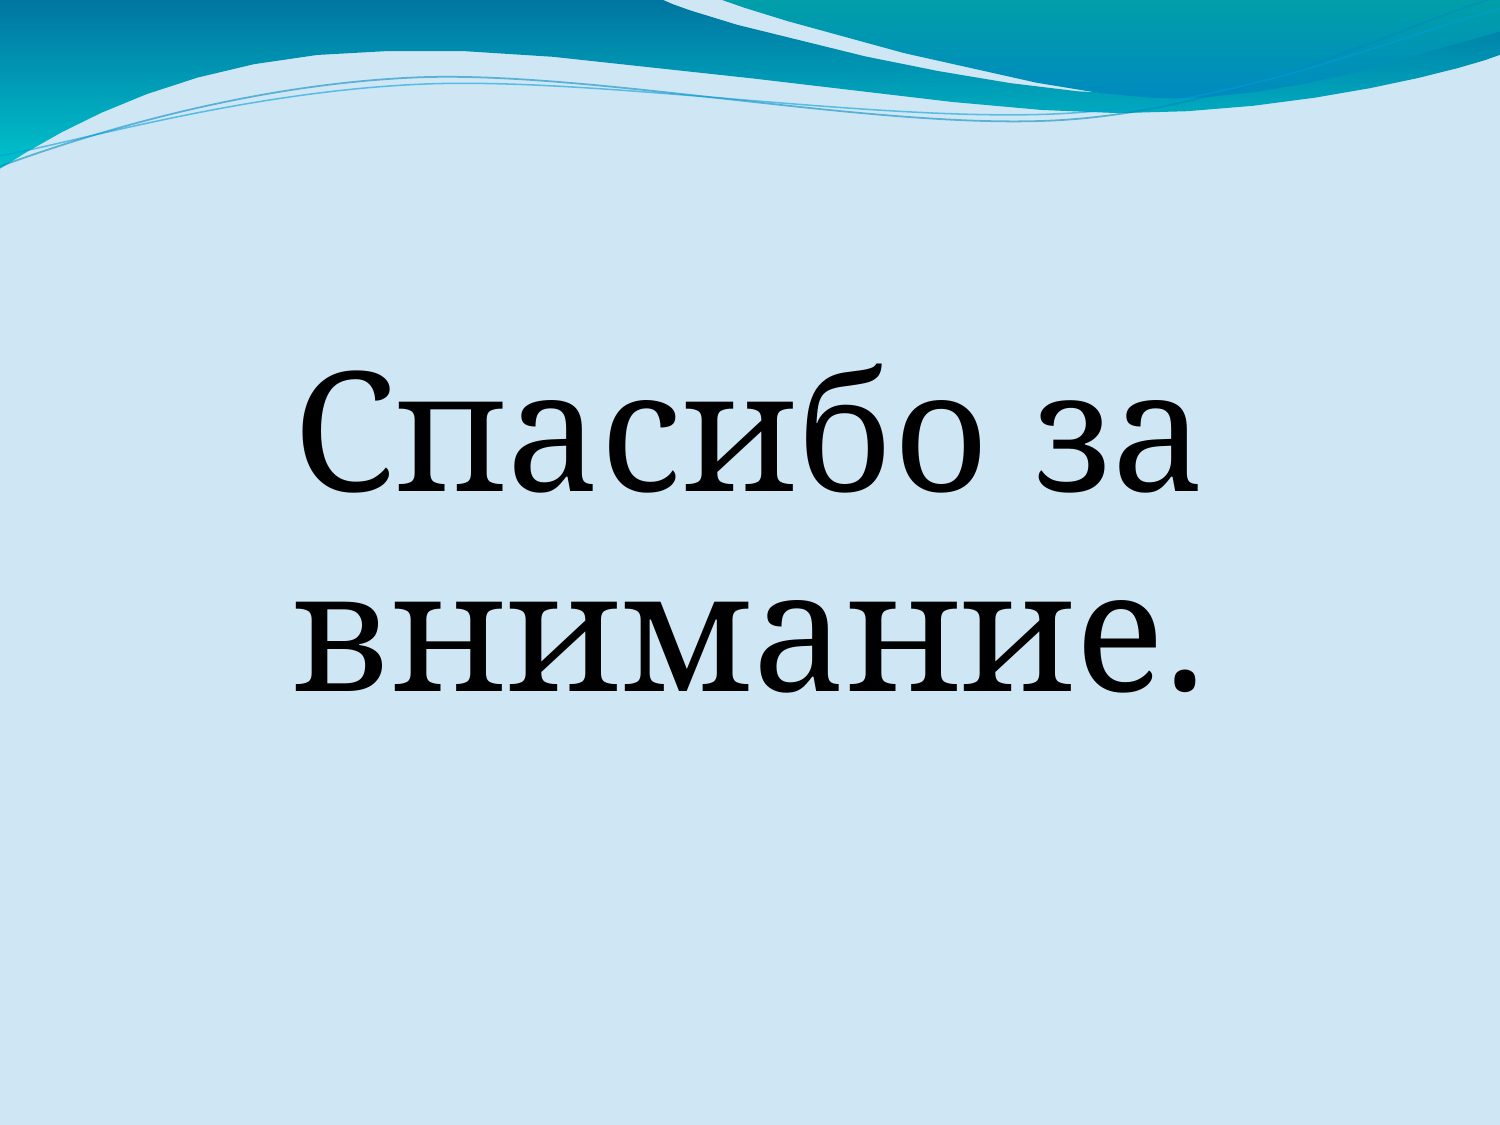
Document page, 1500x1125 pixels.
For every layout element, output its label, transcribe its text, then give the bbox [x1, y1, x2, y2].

list Спасибо за внимание. [75, 317, 1425, 1038]
title [75, 115, 1425, 303]
